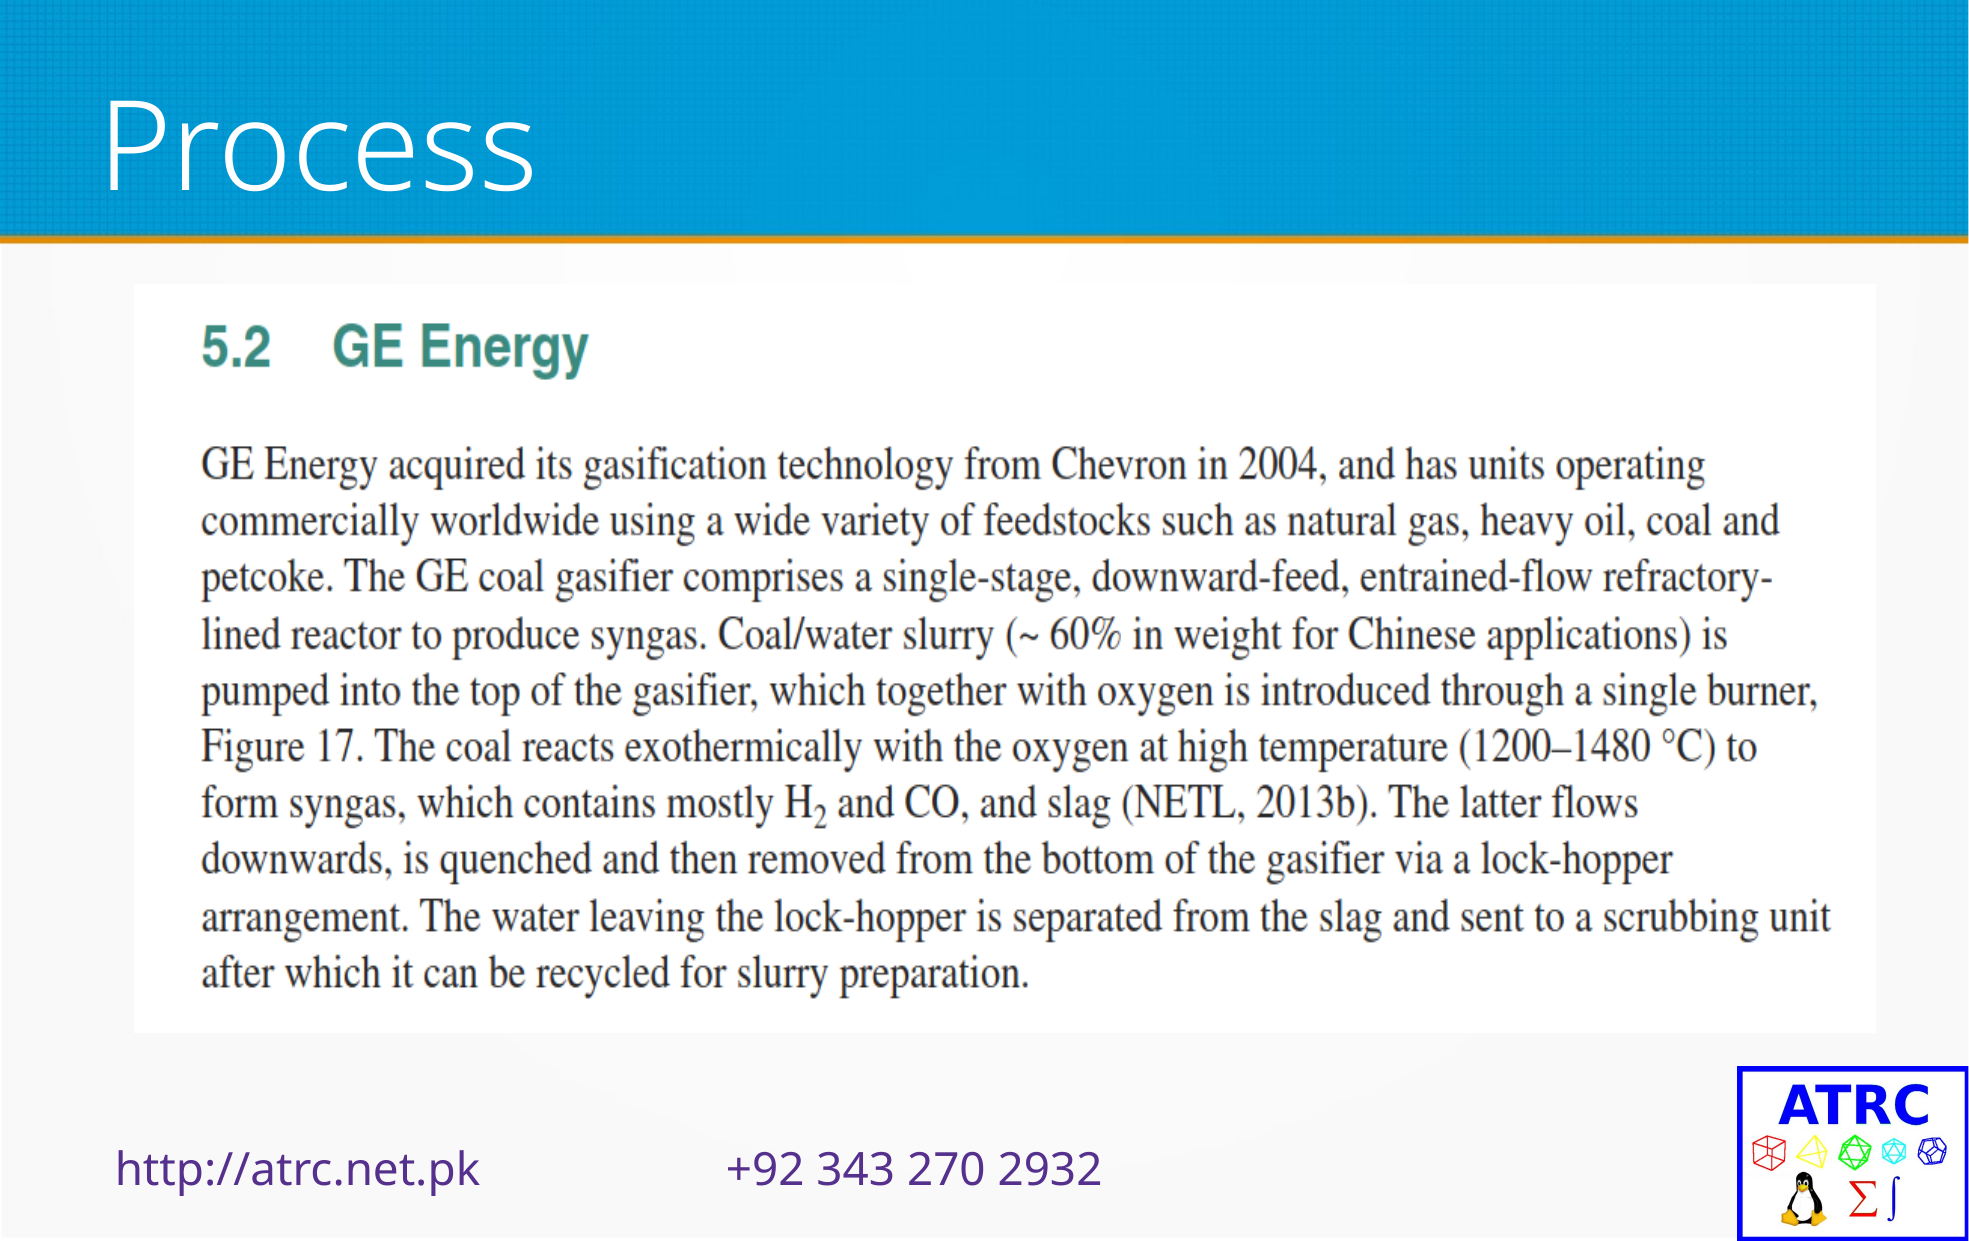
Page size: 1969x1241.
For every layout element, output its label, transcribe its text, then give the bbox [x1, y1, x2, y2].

title Process [98, 19, 1870, 227]
picture [0, 233, 1969, 1241]
